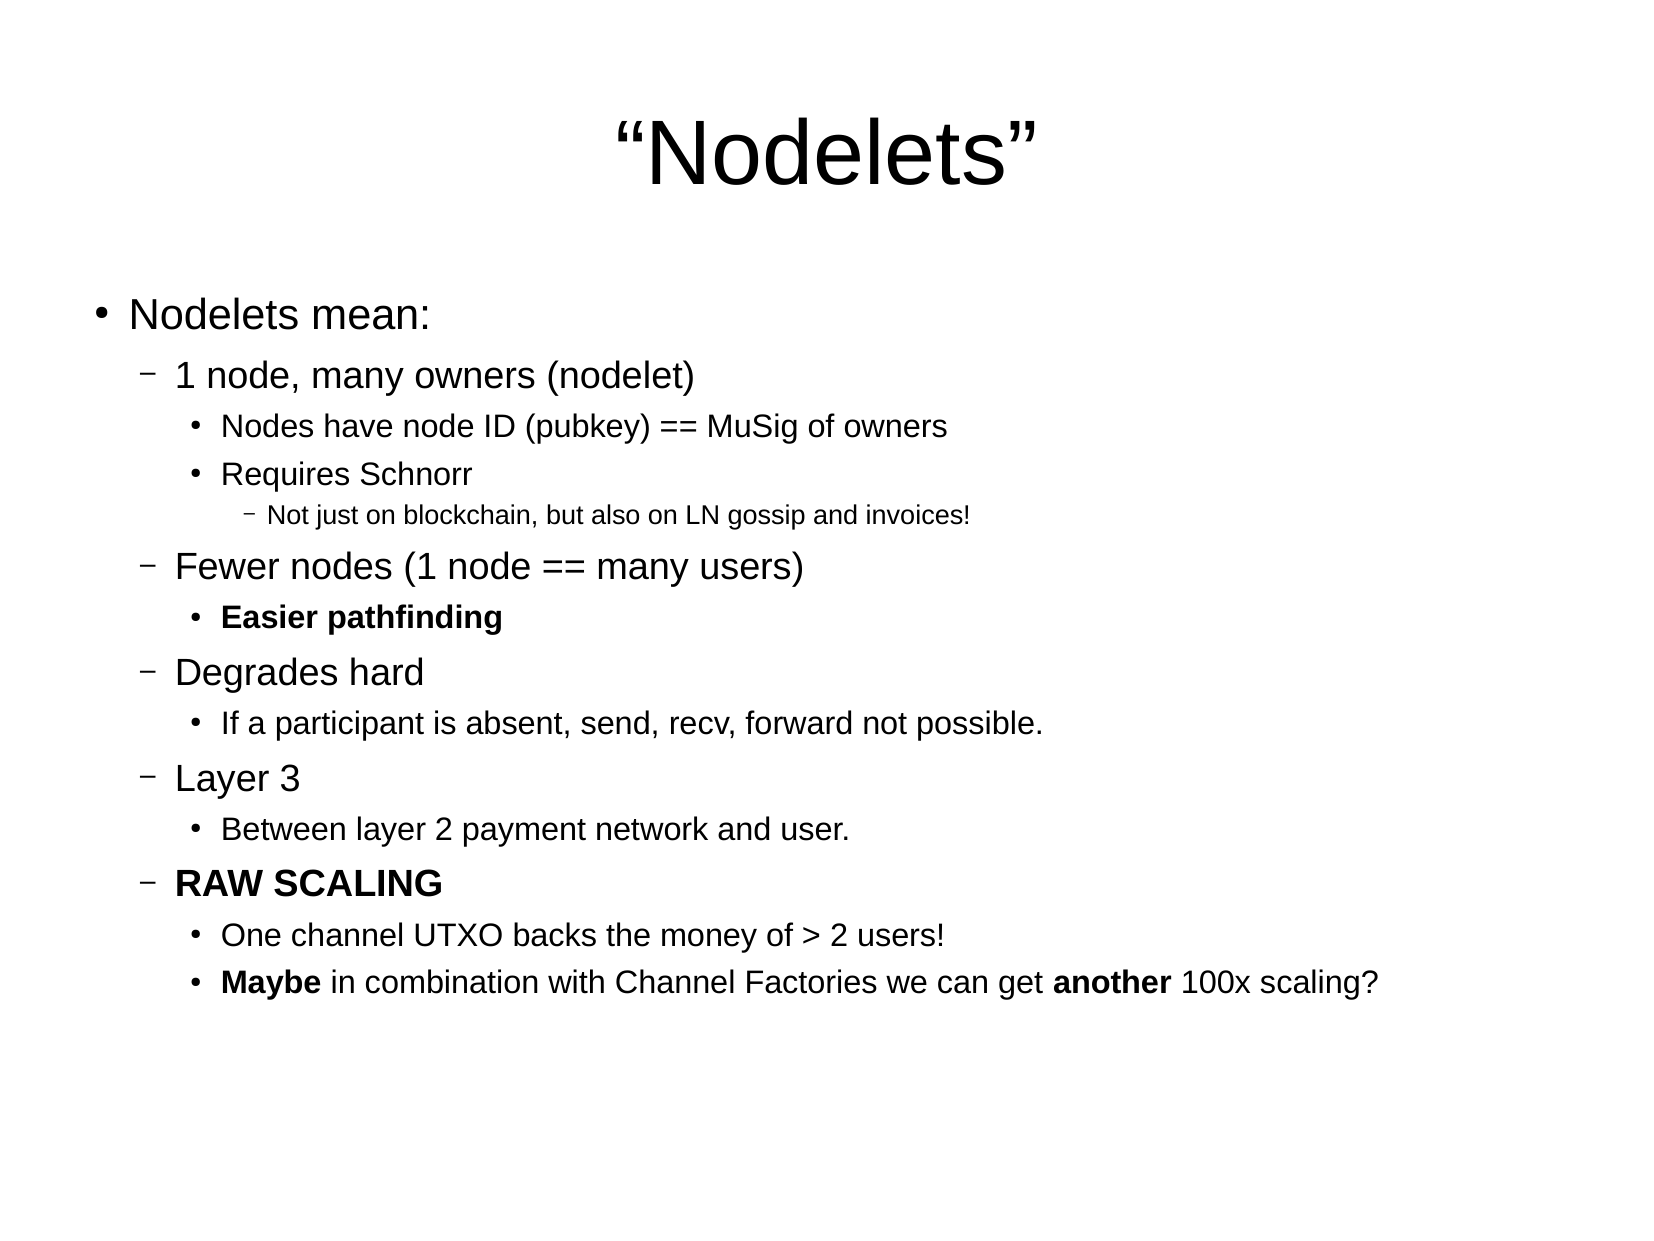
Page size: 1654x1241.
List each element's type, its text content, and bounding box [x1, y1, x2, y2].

list Nodelets mean: 1 node, many owners (nodelet) Nodes have node ID (pubkey) == MuSig of owners Requires Schnorr Not just on blockchain, but also on LN gossip and invoices! Fewer nodes (1 node == many users) Easier pathfinding Degrades hard If a participant is absent, send, recv, forward not possible. Layer 3 Between layer 2 payment network and user. RAW SCALING One channel UTXO backs the money of > 2 users! Maybe in combination with Channel Factories we can get another 100x scaling? [82, 290, 1571, 1010]
title “Nodelets” [82, 49, 1571, 257]
